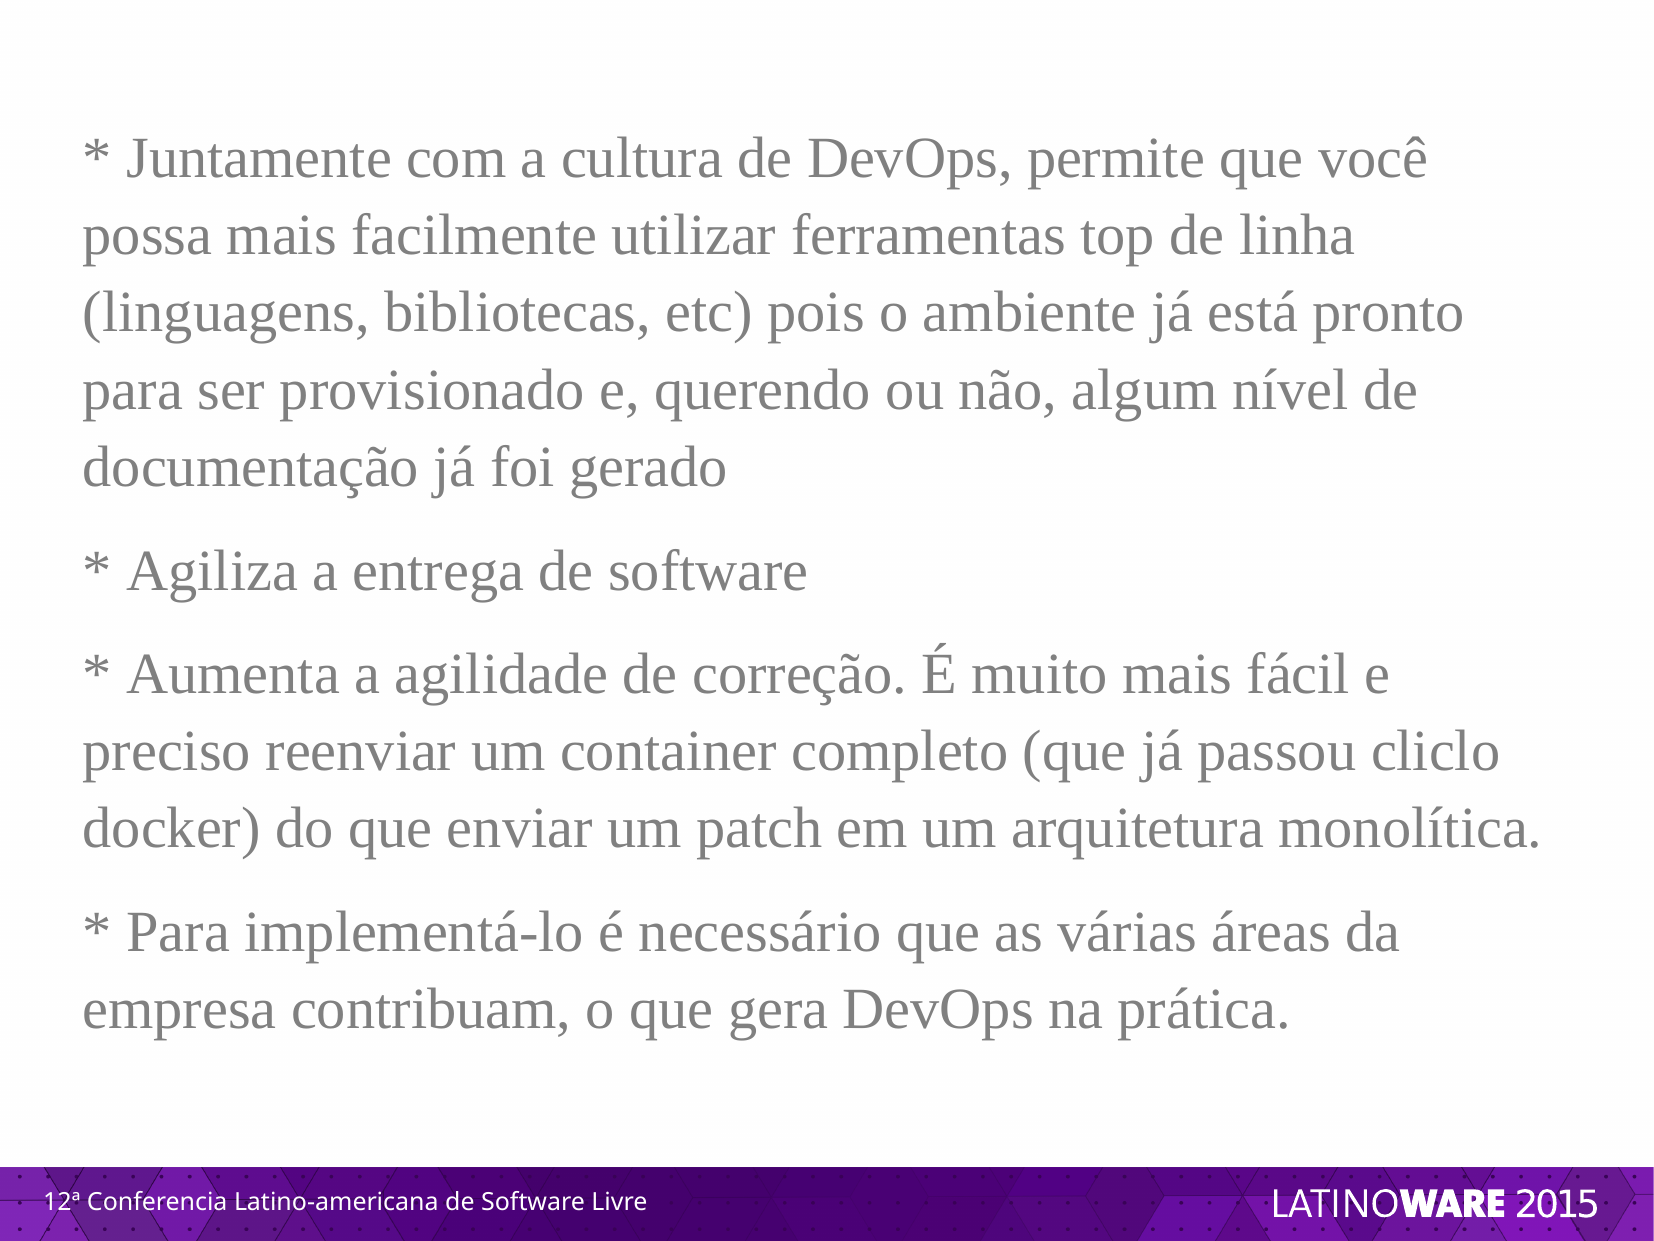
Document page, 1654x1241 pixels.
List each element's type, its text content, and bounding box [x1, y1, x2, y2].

text_box * Juntamente com a cultura de DevOps, permite que você possa mais facilmente utilizar ferramentas top de linha (linguagens, bibliotecas, etc) pois o ambiente já está pronto para ser provisionado e, querendo ou não, algum nível de documentação já foi gerado * Agiliza a entrega de software * Aumenta a agilidade de correção. É muito mais fácil e preciso reenviar um container completo (que já passou cliclo docker) do que enviar um patch em um arquitetura monolítica. * Para implementá-lo é necessário que as várias áreas da empresa contribuam, o que gera DevOps na prática. [82, 112, 1571, 1061]
picture [0, 0, 1654, 1241]
text_box 12ª Conferencia Latino-americana de Software Livre [28, 1176, 1127, 1234]
